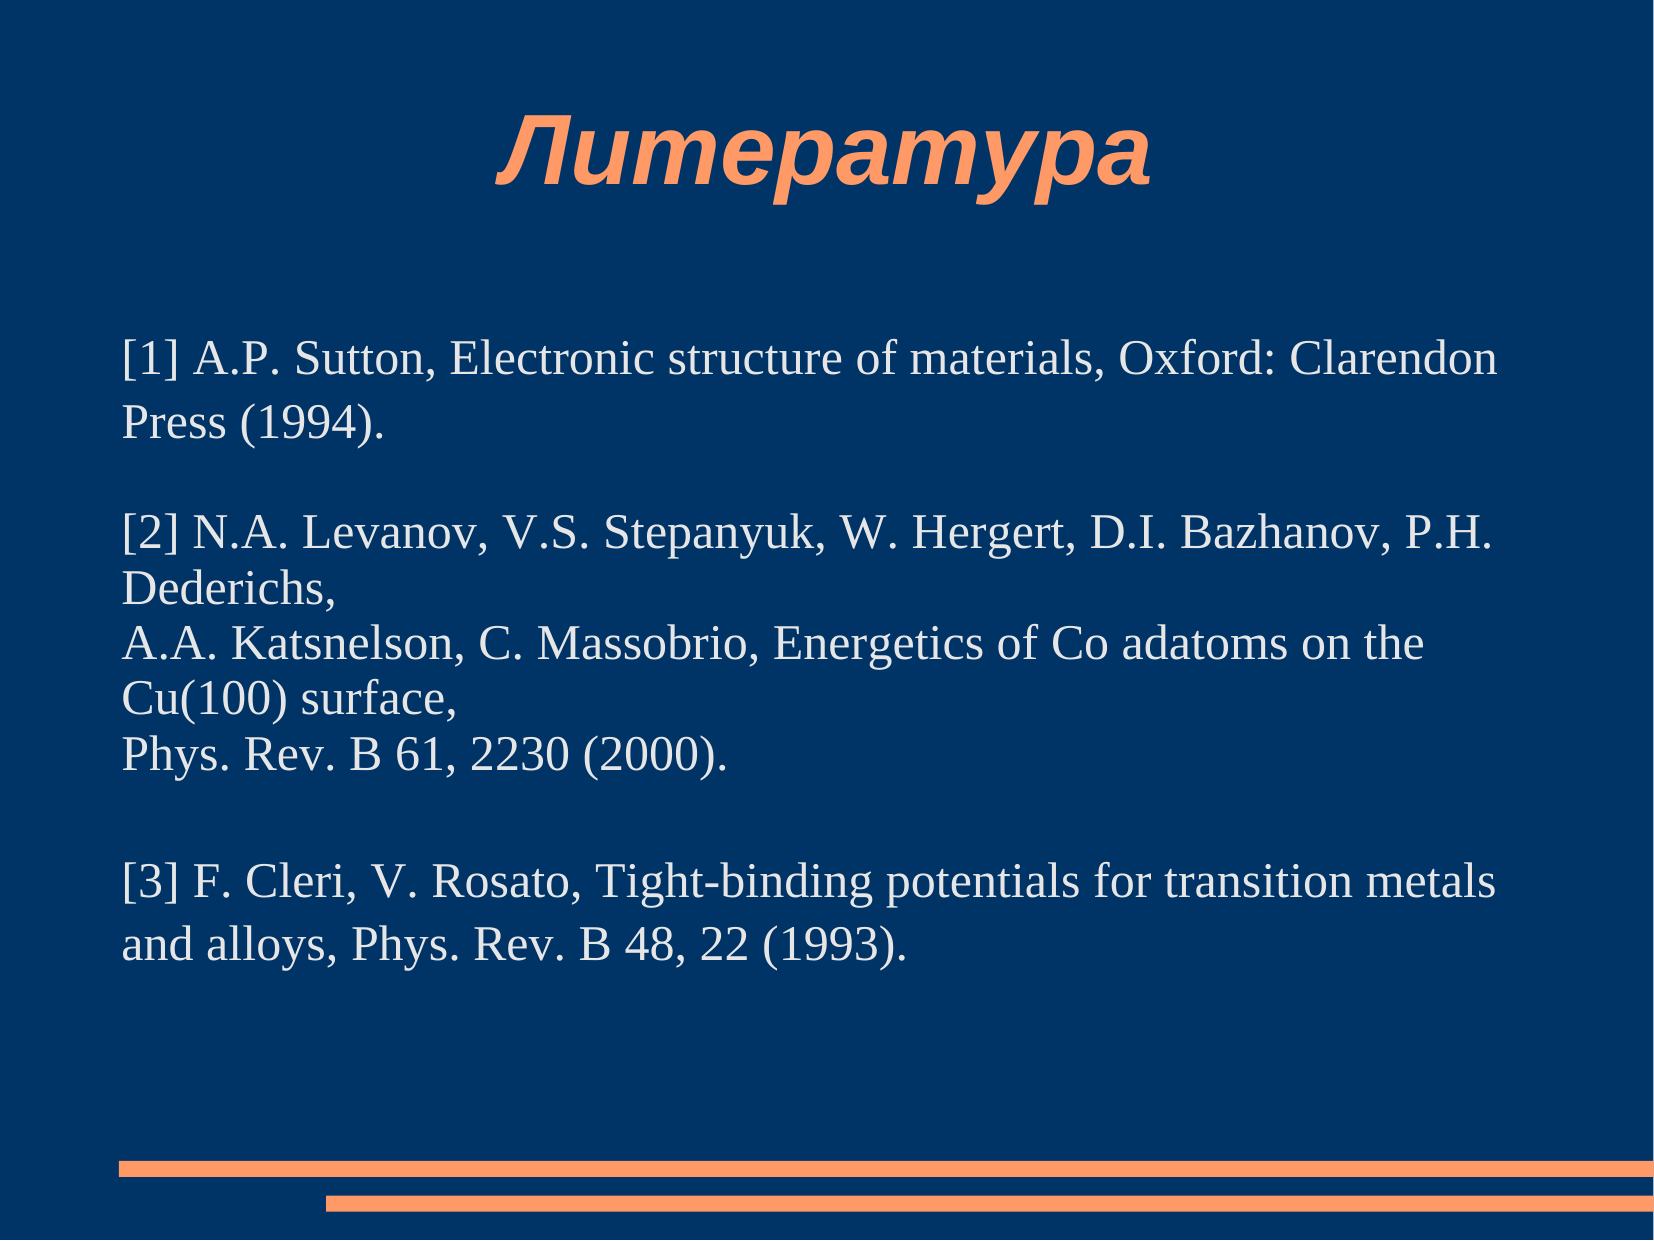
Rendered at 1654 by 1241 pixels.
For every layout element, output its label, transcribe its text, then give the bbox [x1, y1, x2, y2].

list [1] A.P. Sutton, Electronic structure of materials, Oxford: Clarendon Press (1994). [2] N.A. Levanov, V.S. Stepanyuk, W. Hergert, D.I. Bazhanov, P.H. Dederichs, A.A. Katsnelson, C. Massobrio, Energetics of Co adatoms on the Cu(100) surface, Phys. Rev. B 61, 2230 (2000). [3] F. Cleri, V. Rosato, Tight-binding potentials for transition metals and alloys, Phys. Rev. B 48, 22 (1993). [121, 322, 1561, 1132]
title Литература [121, 46, 1534, 254]
